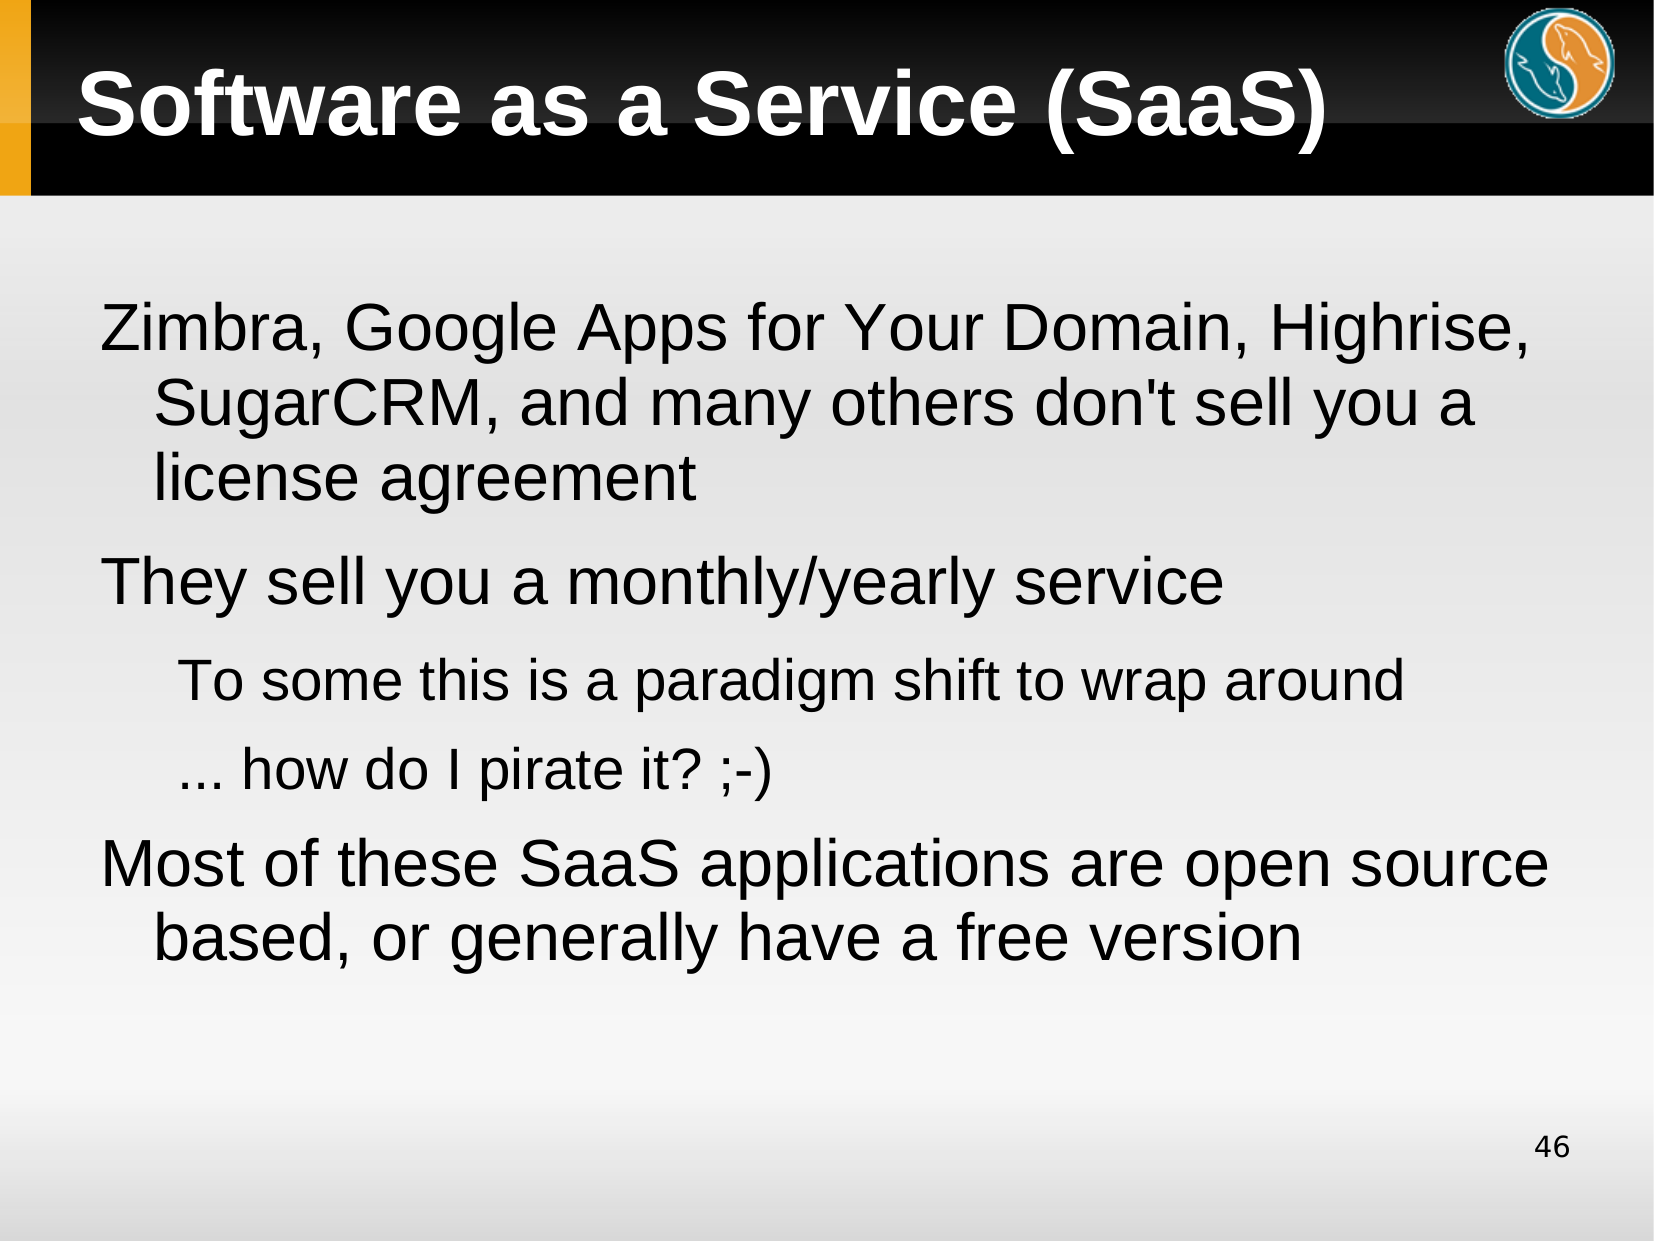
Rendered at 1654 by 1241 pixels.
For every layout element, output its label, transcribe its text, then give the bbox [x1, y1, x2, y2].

picture [0, 0, 1654, 1241]
title Software as a Service (SaaS) [76, 7, 1565, 200]
list Zimbra, Google Apps for Your Domain, Highrise, SugarCRM, and many others don't sell you a license agreement They sell you a monthly/yearly service To some this is a paradigm shift to wrap around ... how do I pirate it? ;-) Most of these SaaS applications are open source based, or generally have a free version [82, 290, 1571, 1094]
